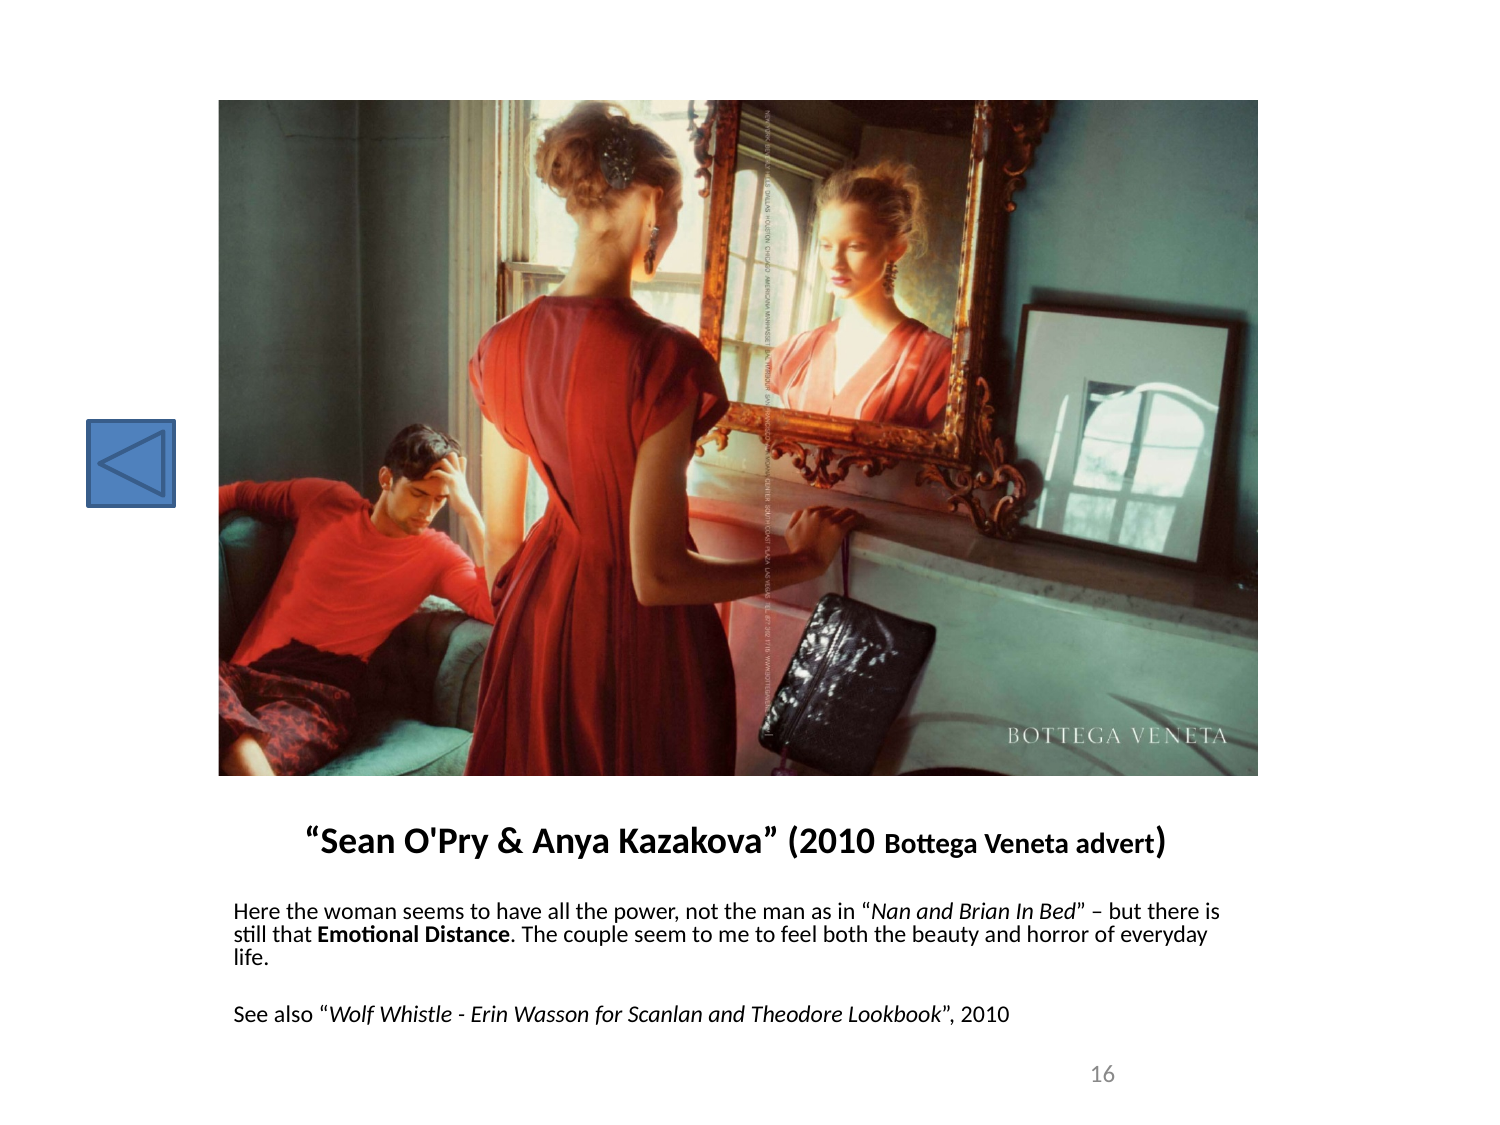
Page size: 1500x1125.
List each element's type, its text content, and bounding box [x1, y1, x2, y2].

text_box 16 [1074, 1042, 1426, 1103]
title “Sean O'Pry & Anya Kazakova” (2010 Bottega Veneta advert) [289, 776, 1190, 869]
text_box [88, 420, 175, 507]
list Here the woman seems to have all the power, not the man as in “Nan and Brian In Bed” – but there is still that Emotional Distance. The couple seem to me to feel both the beauty and horror of everyday life. See also “Wolf Whistle - Erin Wasson for Scanlan and Theodore Lookbook”, 2010 [218, 893, 1258, 1036]
picture [218, 100, 1258, 776]
